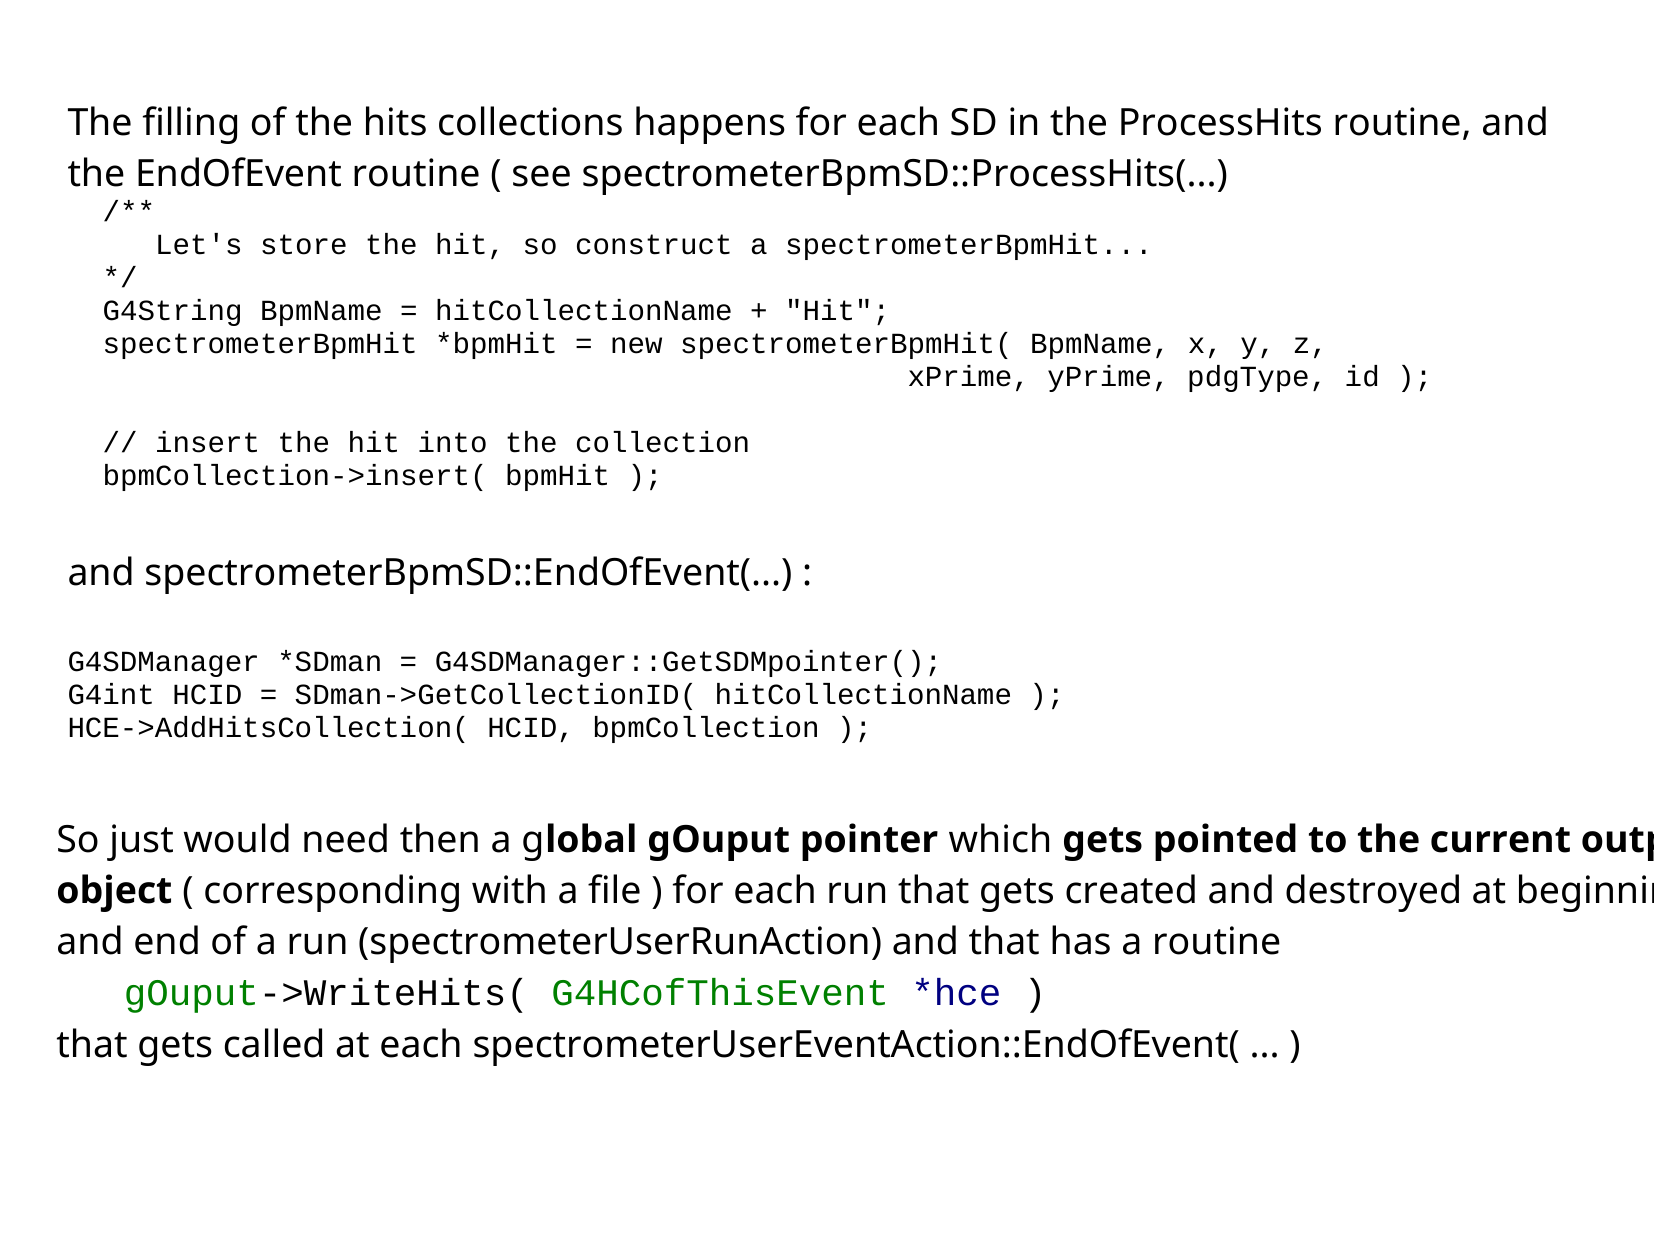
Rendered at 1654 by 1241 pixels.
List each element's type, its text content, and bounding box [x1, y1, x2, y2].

text_box The filling of the hits collections happens for each SD in the ProcessHits routine, and the EndOfEvent routine ( see spectrometerBpmSD::ProcessHits(...) /** Let's store the hit, so construct a spectrometerBpmHit... */ G4String BpmName = hitCollectionName + "Hit"; spectrometerBpmHit *bpmHit = new spectrometerBpmHit( BpmName, x, y, z, xPrime, yPrime, pdgType, id ); // insert the hit into the collection bpmCollection->insert( bpmHit ); and spectrometerBpmSD::EndOfEvent(...) : G4SDManager *SDman = G4SDManager::GetSDMpointer(); G4int HCID = SDman->GetCollectionID( hitCollectionName ); HCE->AddHitsCollection( HCID, bpmCollection ); [52, 87, 1483, 759]
text_box So just would need then a global gOuput pointer which gets pointed to the current output object ( corresponding with a file ) for each run that gets created and destroyed at beginning and end of a run (spectrometerUserRunAction) and that has a routine gOuput->WriteHits( G4HCofThisEvent *hce ) that gets called at each spectrometerUserEventAction::EndOfEvent( ... ) [41, 805, 1623, 1052]
